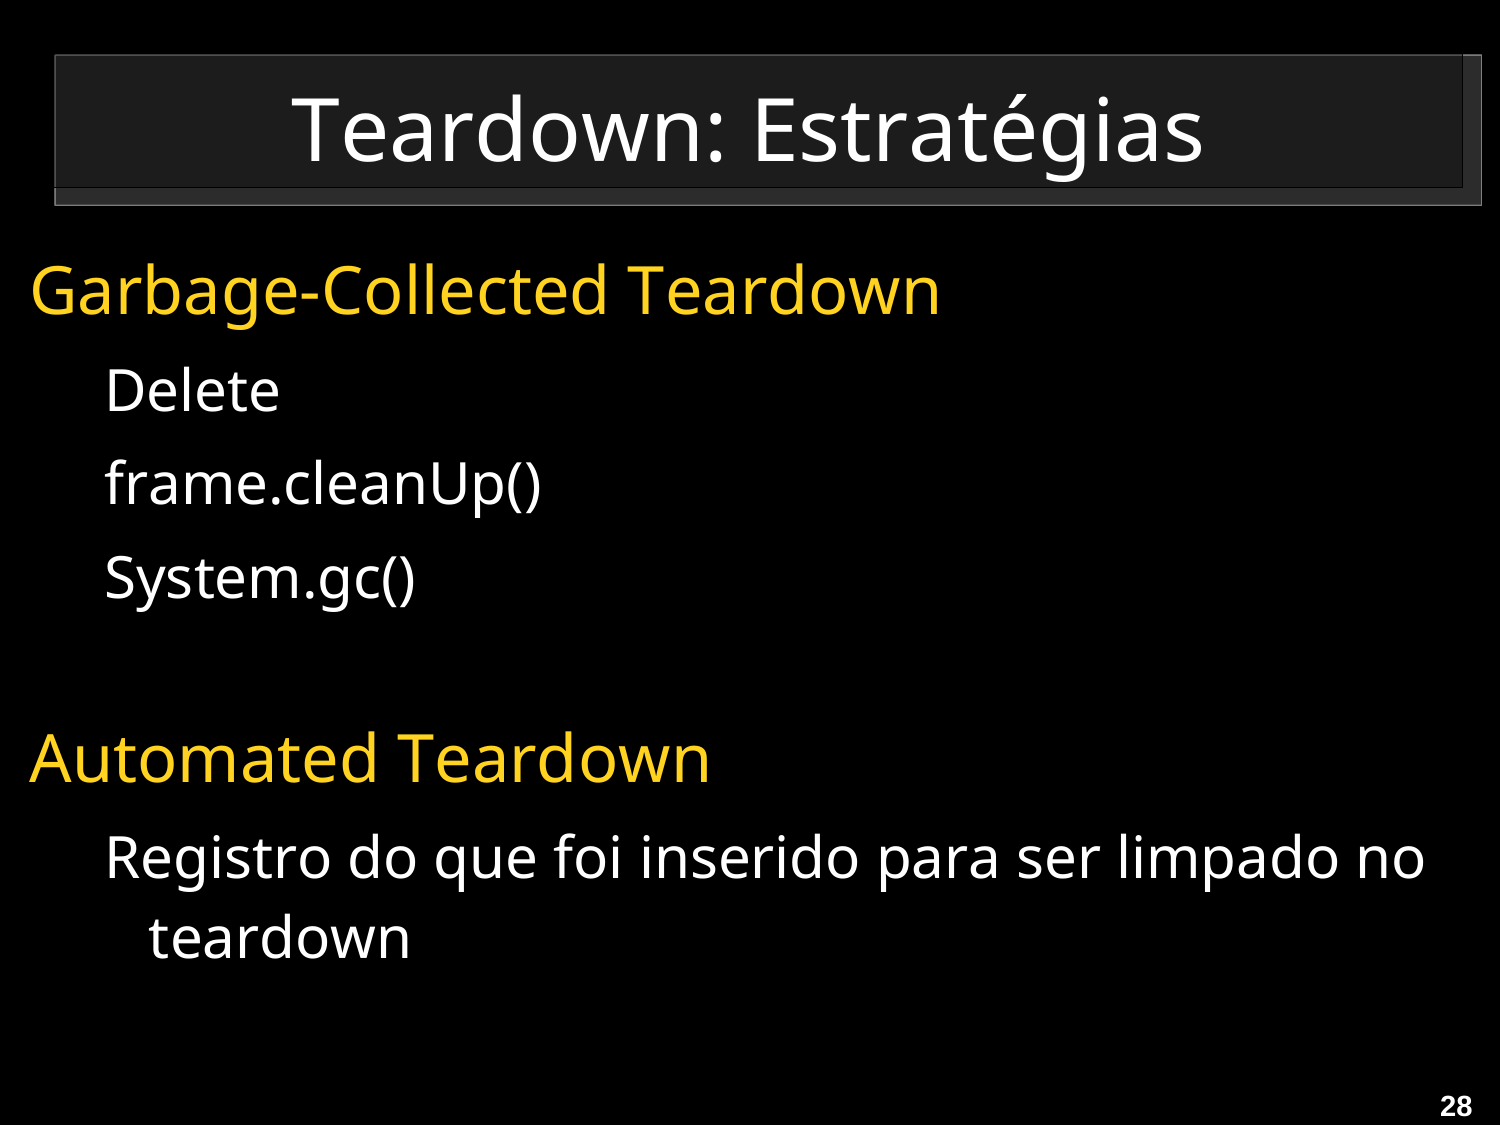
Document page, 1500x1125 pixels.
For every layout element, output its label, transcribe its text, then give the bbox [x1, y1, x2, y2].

title Teardown: Estratégias [29, 38, 1469, 218]
list Garbage-Collected Teardown Delete frame.cleanUp() System.gc() Automated Teardown Registro do que foi inserido para ser limpado no teardown [29, 243, 1469, 1072]
